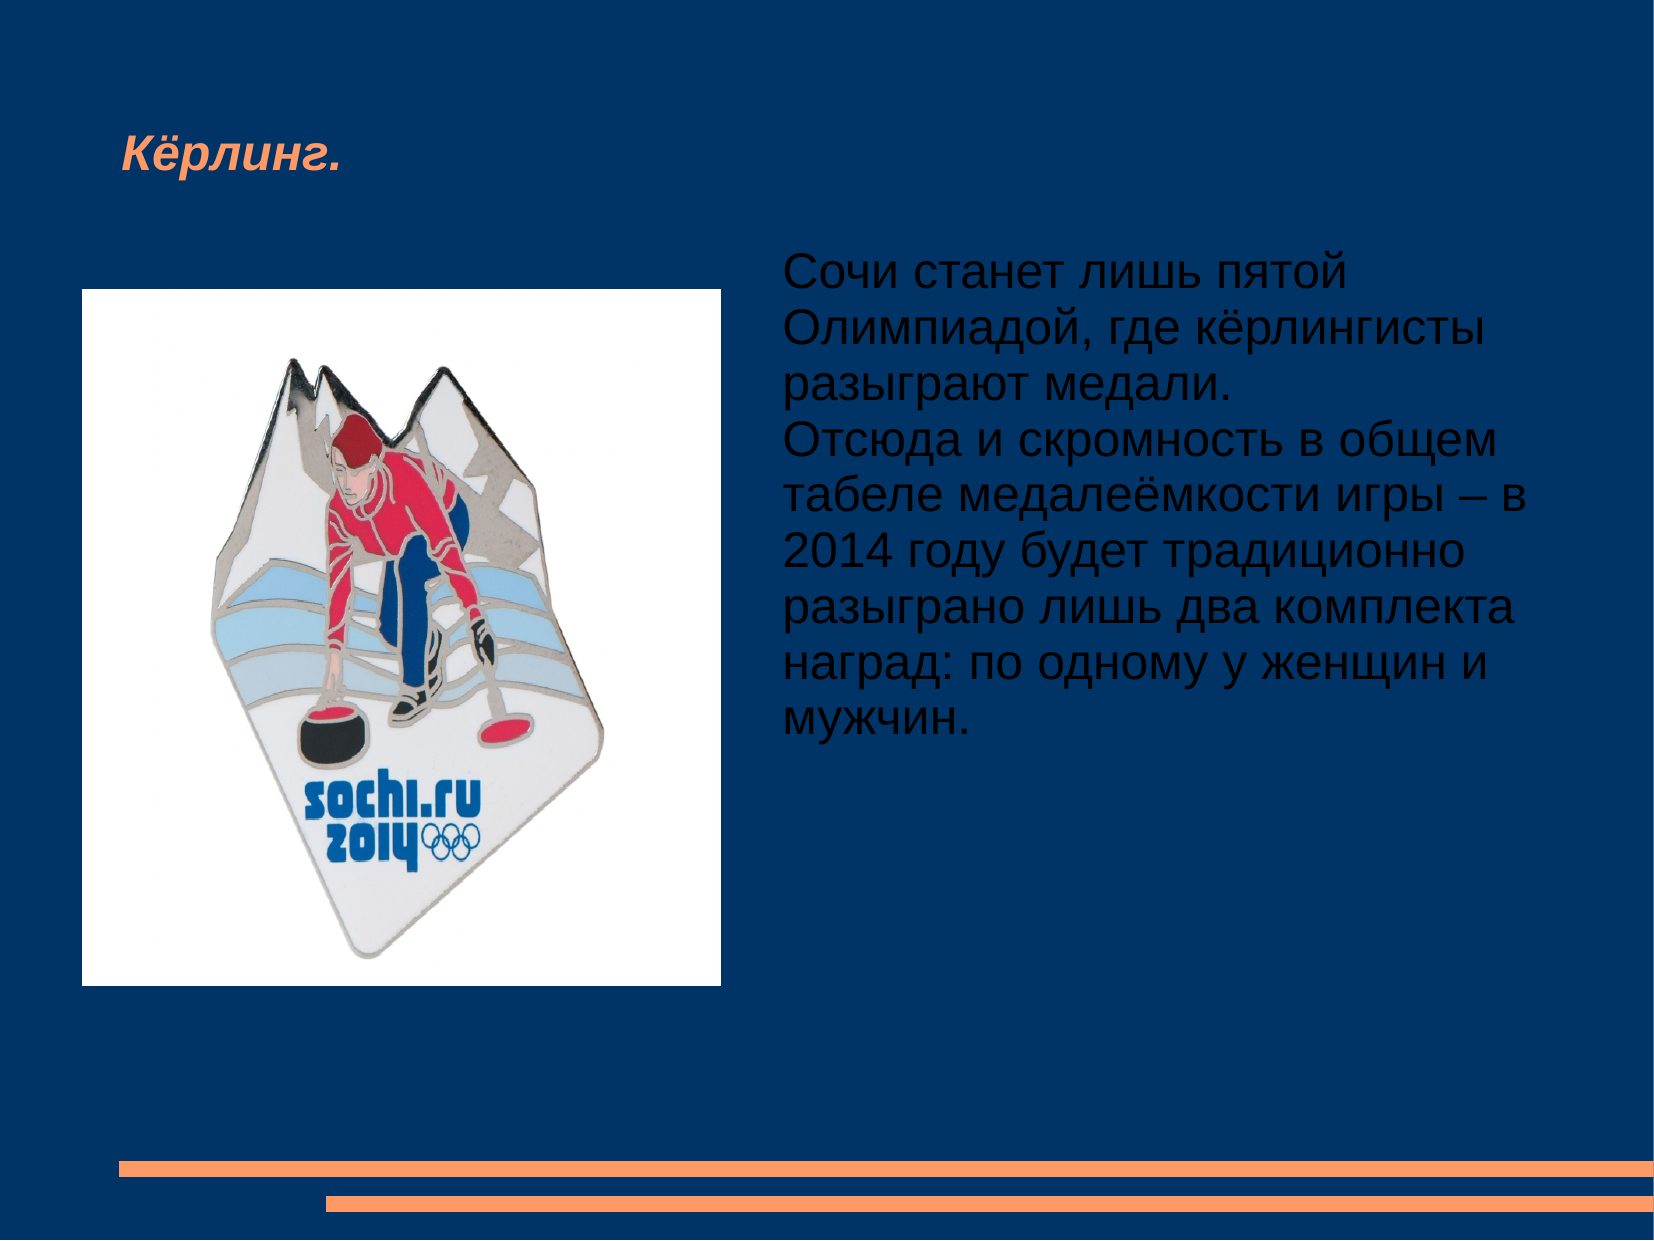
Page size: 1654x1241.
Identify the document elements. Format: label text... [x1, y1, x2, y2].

picture [82, 289, 721, 986]
title Кёрлинг. [121, 46, 1534, 254]
text_box Сочи станет лишь пятой Олимпиадой, где кёрлингисты разыграют медали. Отсюда и скромность в общем табеле медалеёмкости игры – в 2014 году будет традиционно разыграно лишь два комплекта наград: по одному у женщин и мужчин. [767, 236, 1654, 937]
